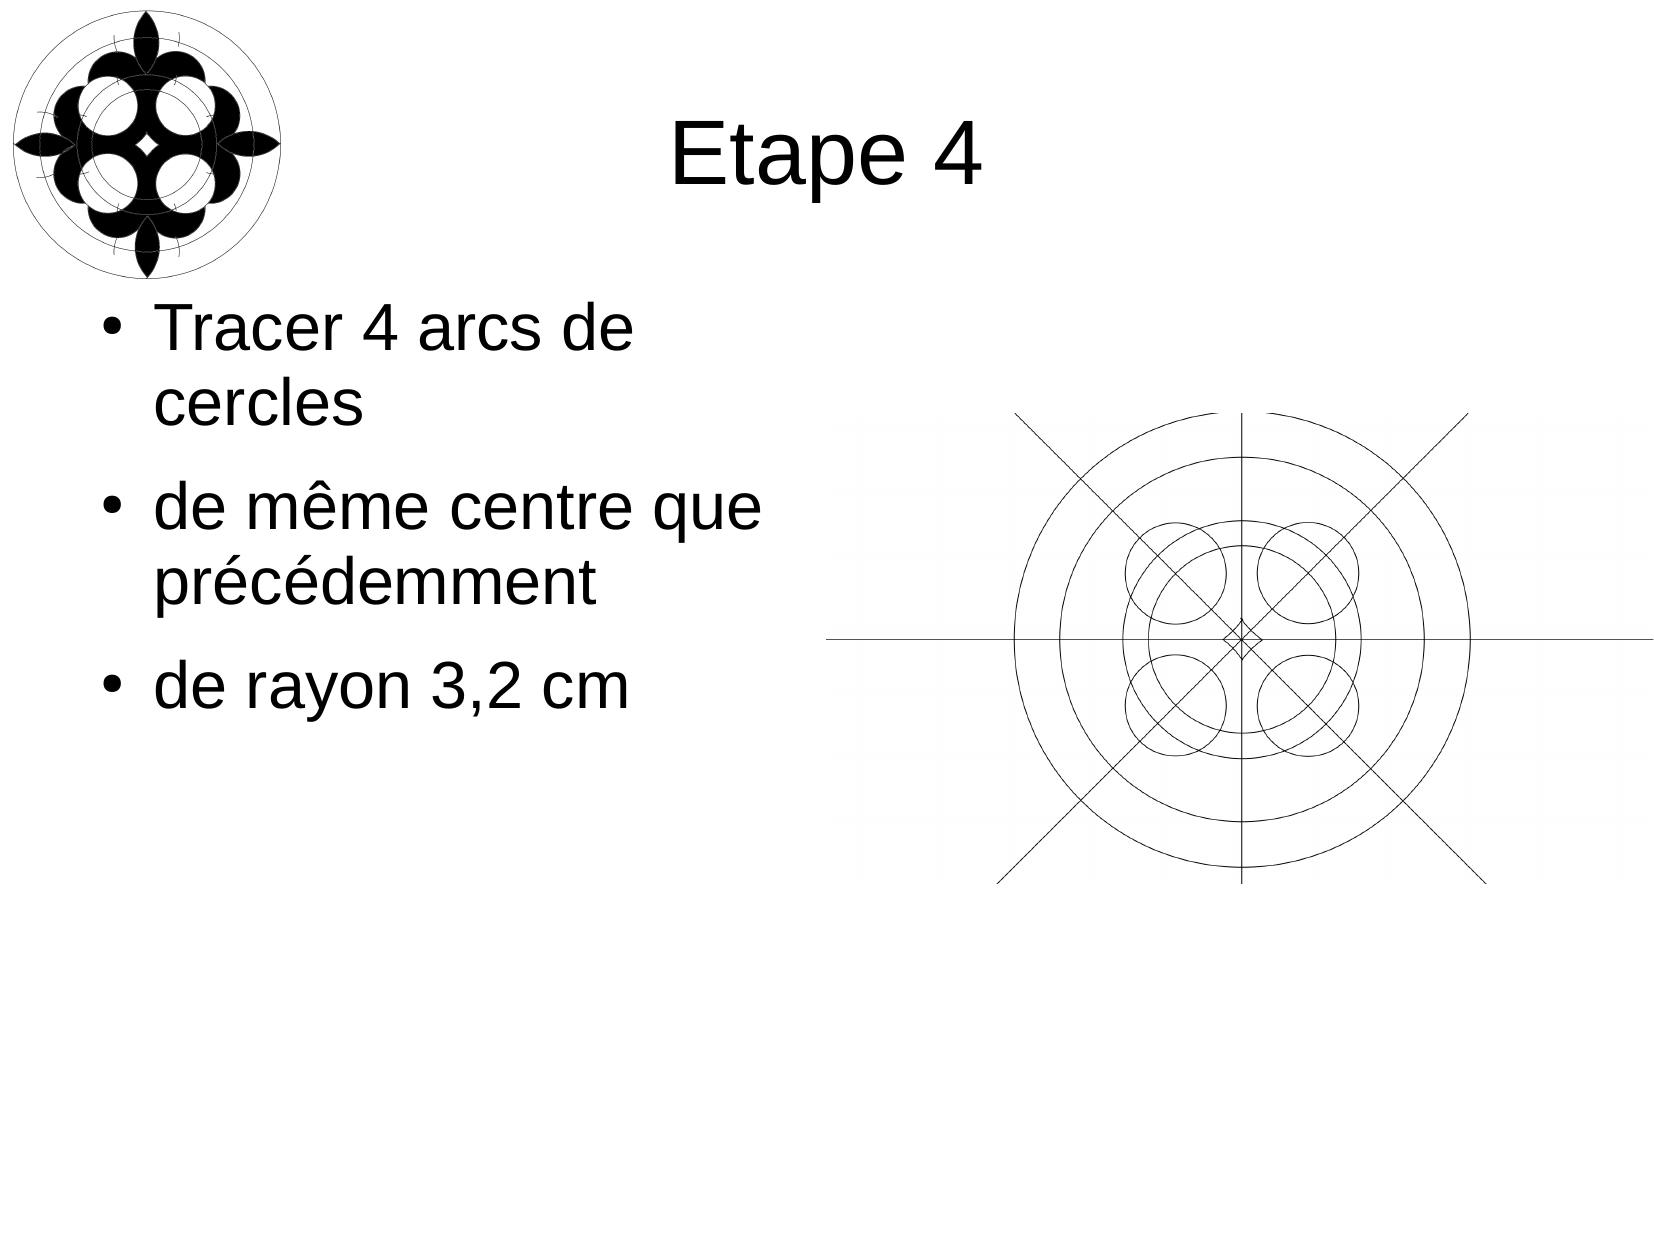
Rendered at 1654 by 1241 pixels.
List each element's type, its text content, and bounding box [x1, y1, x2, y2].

list Tracer 4 arcs de cercles de même centre que précédemment de rayon 3,2 cm [82, 290, 809, 1094]
picture [826, 413, 1654, 885]
title Etape 4 [306, 56, 1571, 250]
picture [0, 0, 306, 293]
